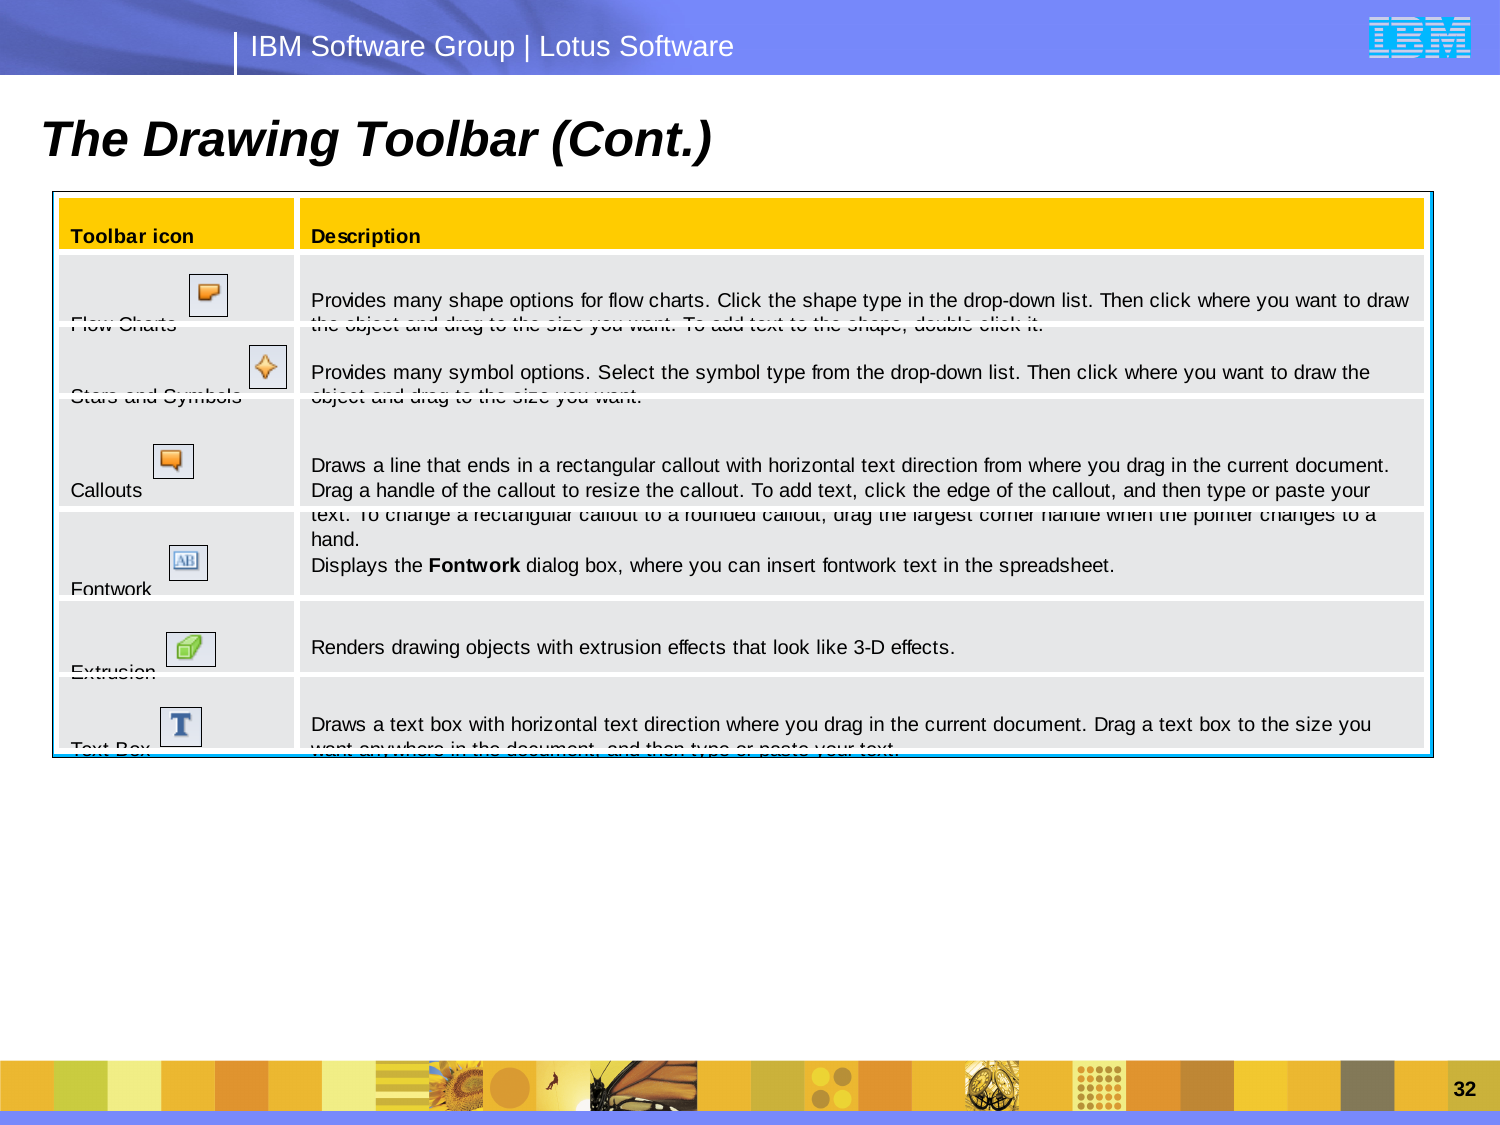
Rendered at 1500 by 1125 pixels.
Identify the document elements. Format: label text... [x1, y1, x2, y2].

picture [0, 0, 1500, 75]
picture [0, 1060, 1500, 1111]
text_box [32, 171, 1459, 789]
title The Drawing Toolbar (Cont.) [25, 106, 1378, 189]
